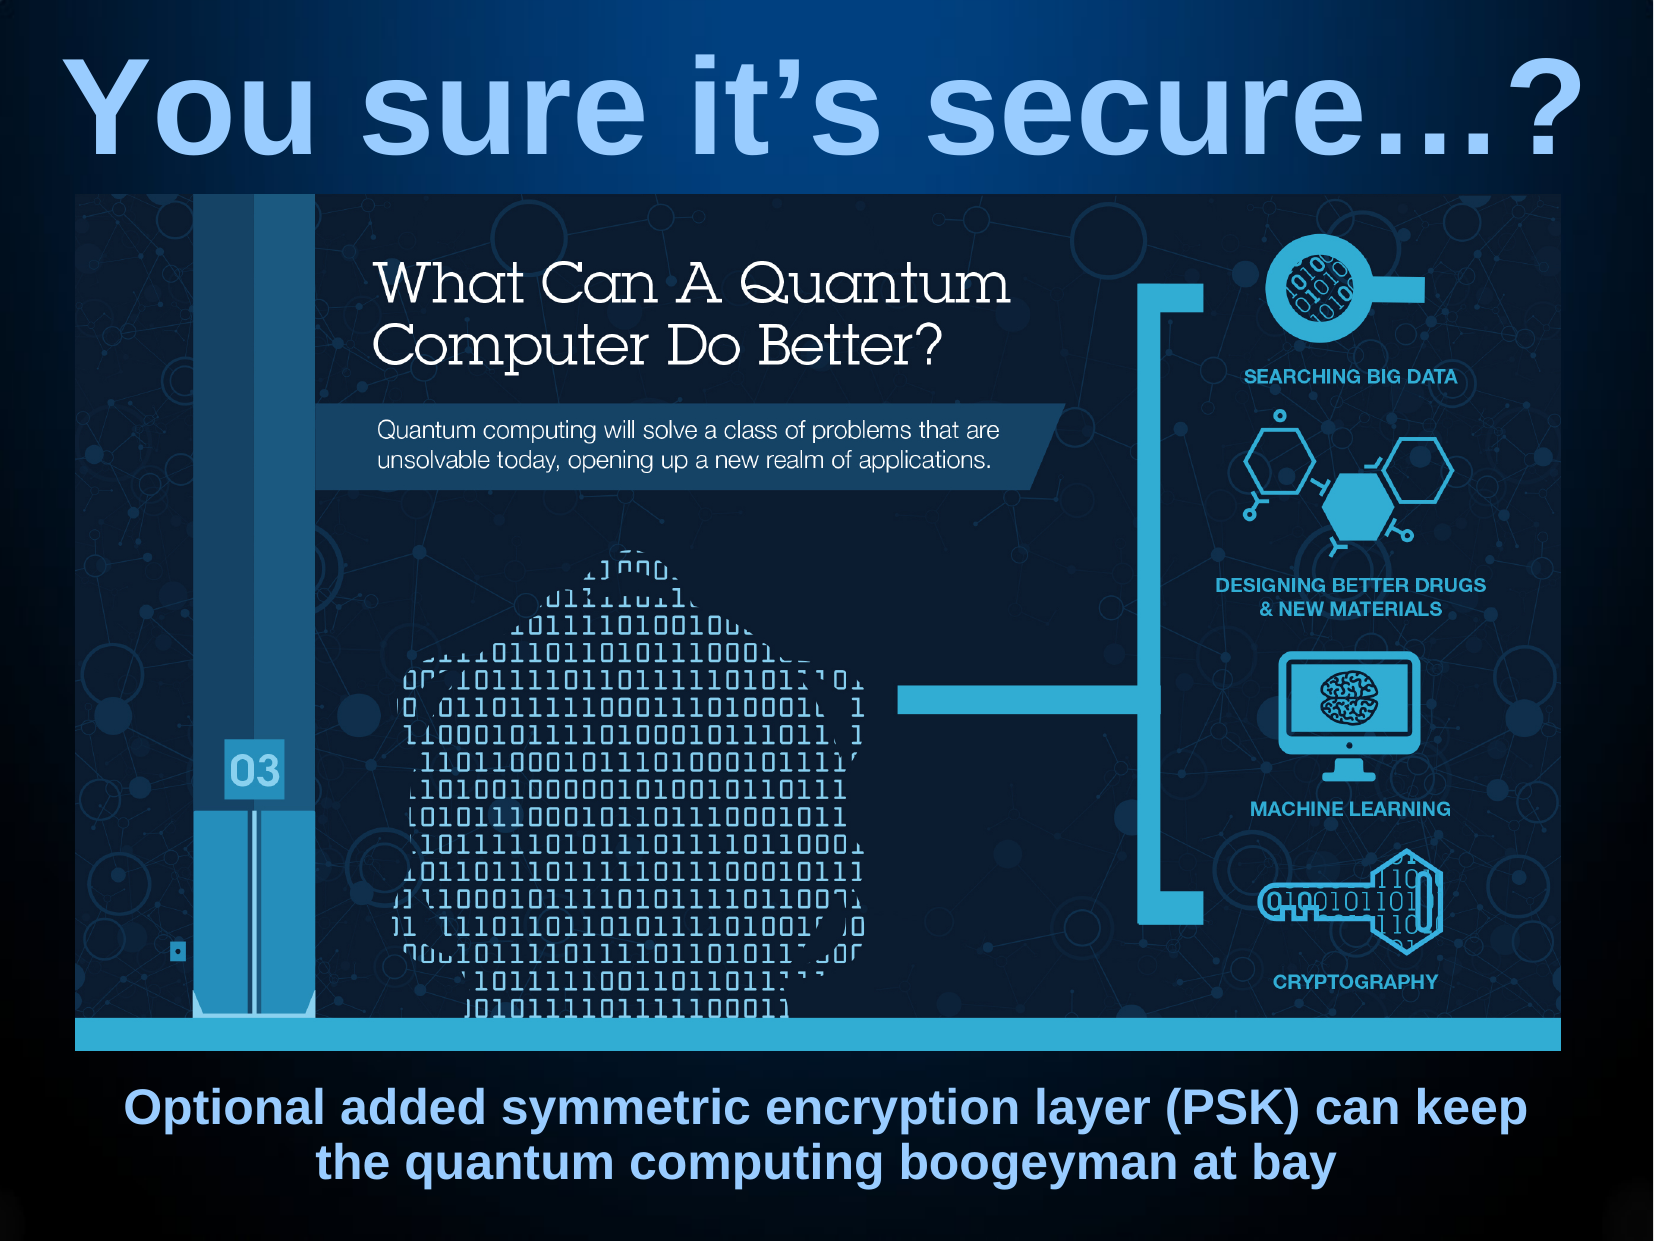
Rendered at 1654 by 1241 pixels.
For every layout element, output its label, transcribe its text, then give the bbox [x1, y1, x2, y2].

title You sure it’s secure…? [0, 2, 1651, 211]
picture [0, 0, 1654, 1241]
title Optional added symmetric encryption layer (PSK) can keep the quantum computing boogeyman at bay [0, 1078, 1653, 1241]
